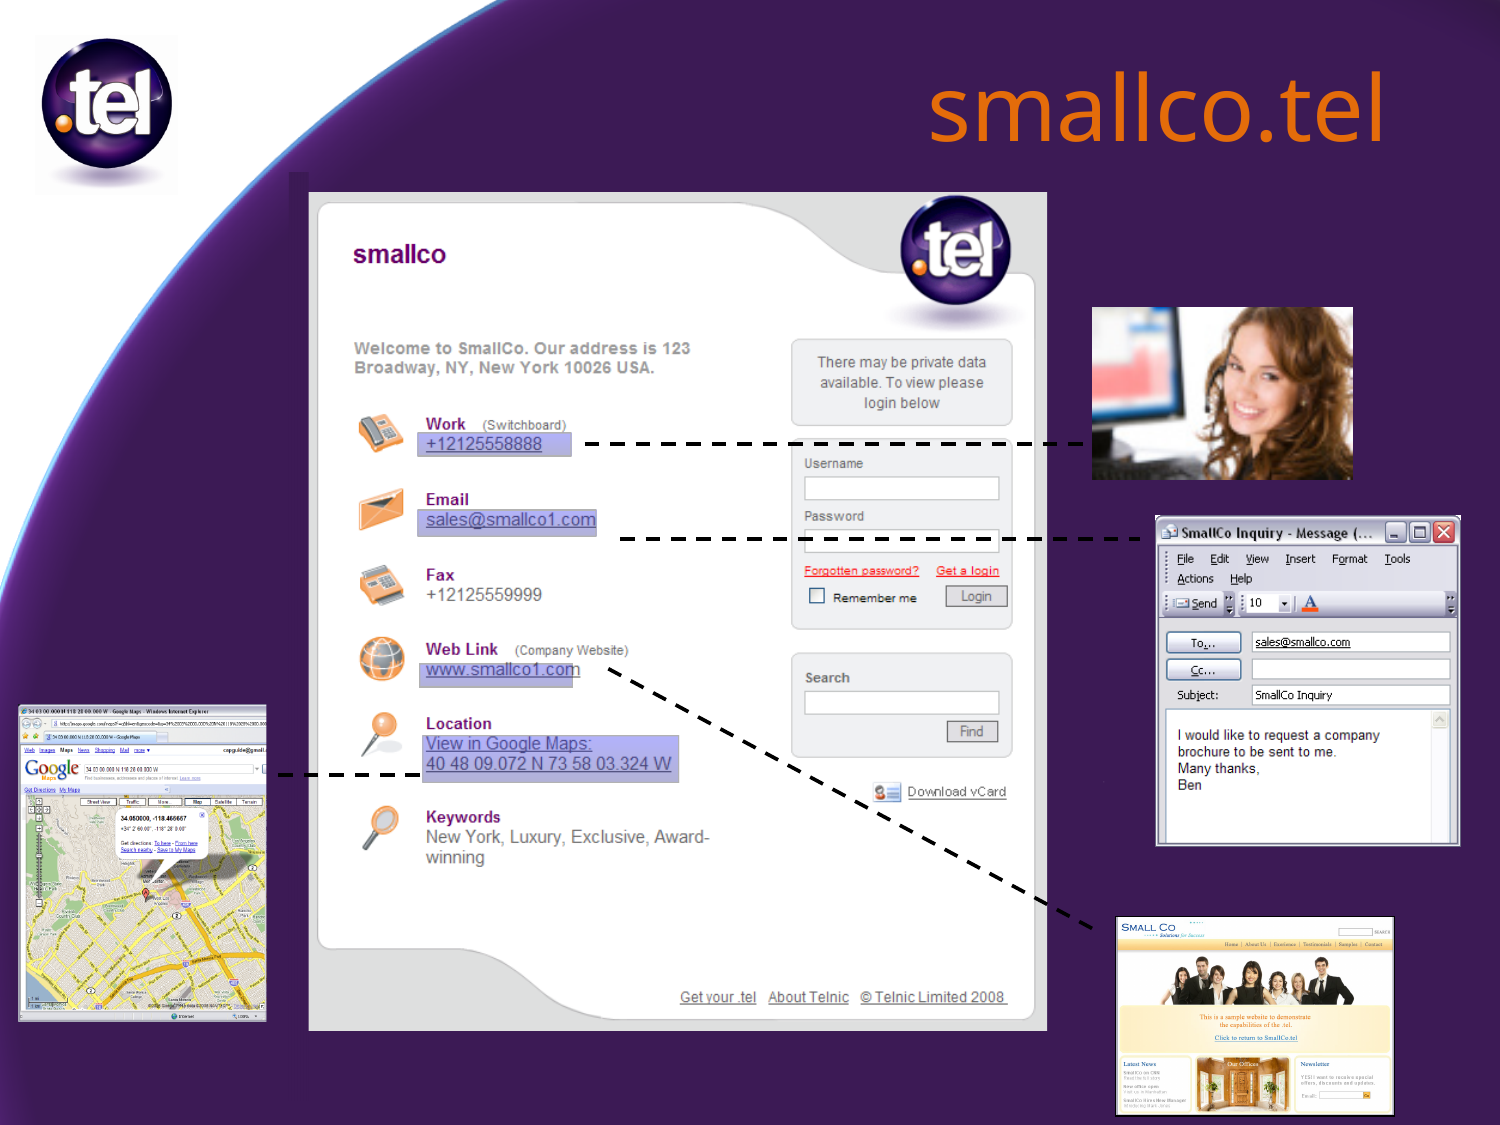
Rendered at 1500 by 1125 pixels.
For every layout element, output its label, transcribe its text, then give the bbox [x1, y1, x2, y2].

text_box [417, 509, 597, 537]
text_box [417, 432, 572, 457]
picture [0, 0, 1500, 1125]
text_box smallco.tel [912, 42, 1403, 169]
text_box [422, 735, 680, 783]
text_box [419, 663, 573, 688]
